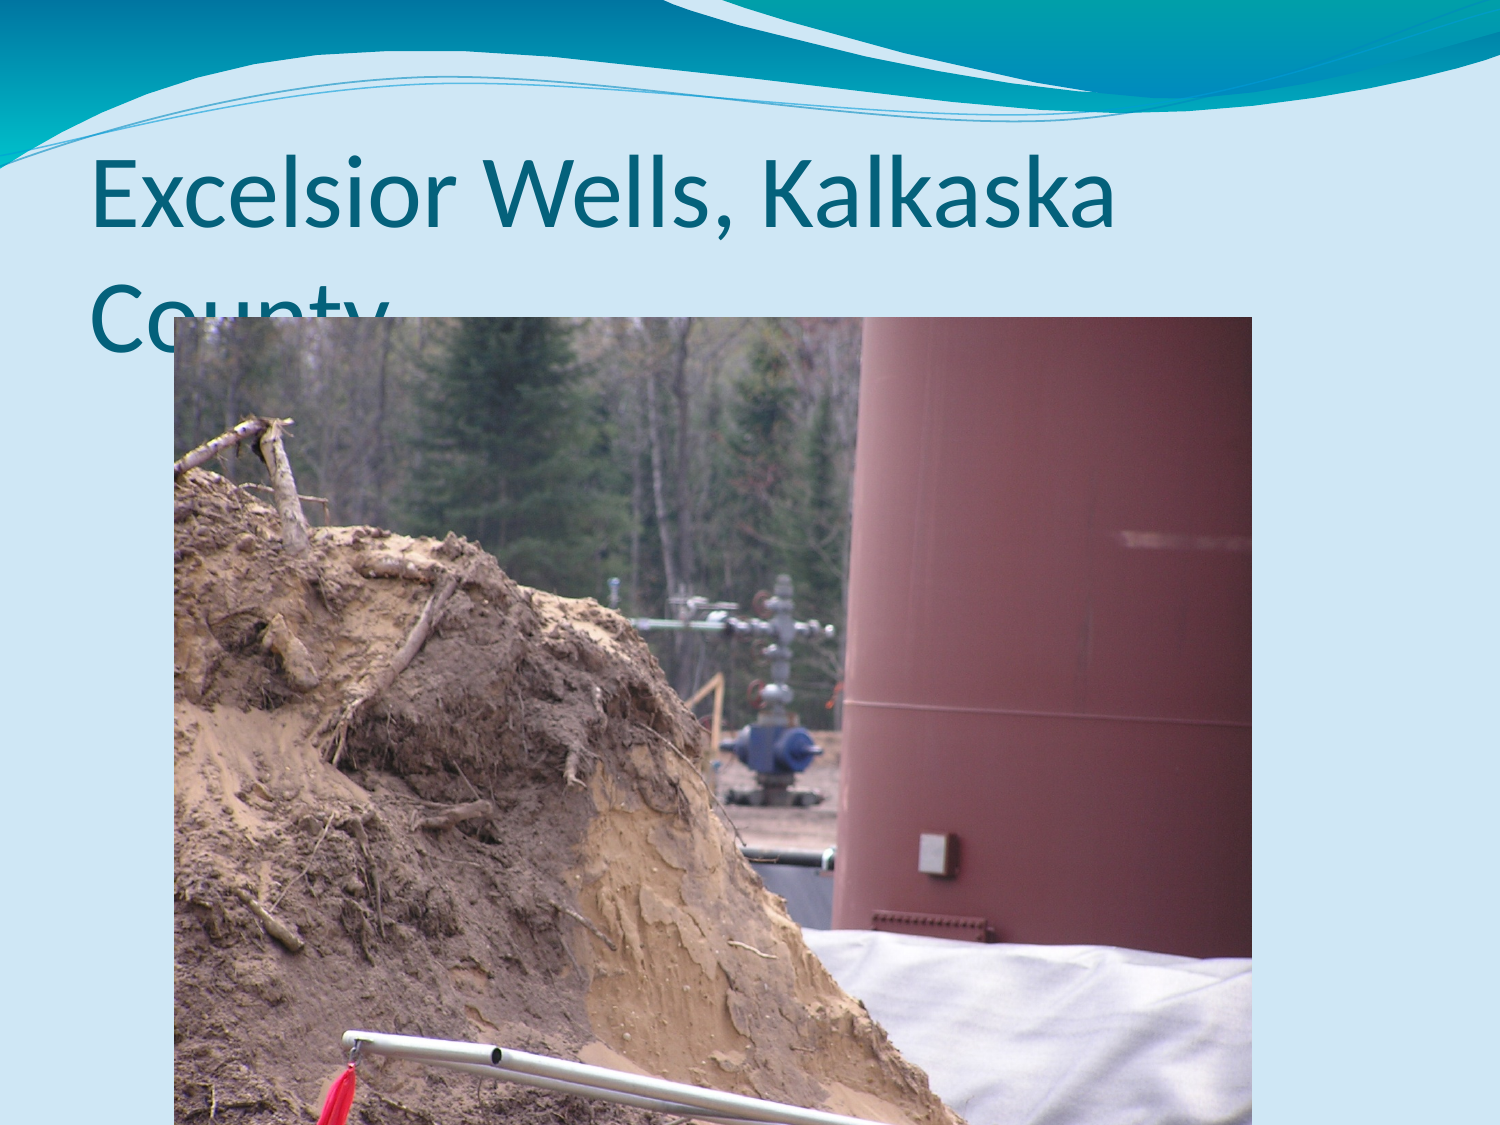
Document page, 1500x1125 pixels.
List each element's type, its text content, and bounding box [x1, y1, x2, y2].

picture [174, 317, 1252, 1125]
title Excelsior Wells, Kalkaska County [75, 115, 1425, 303]
